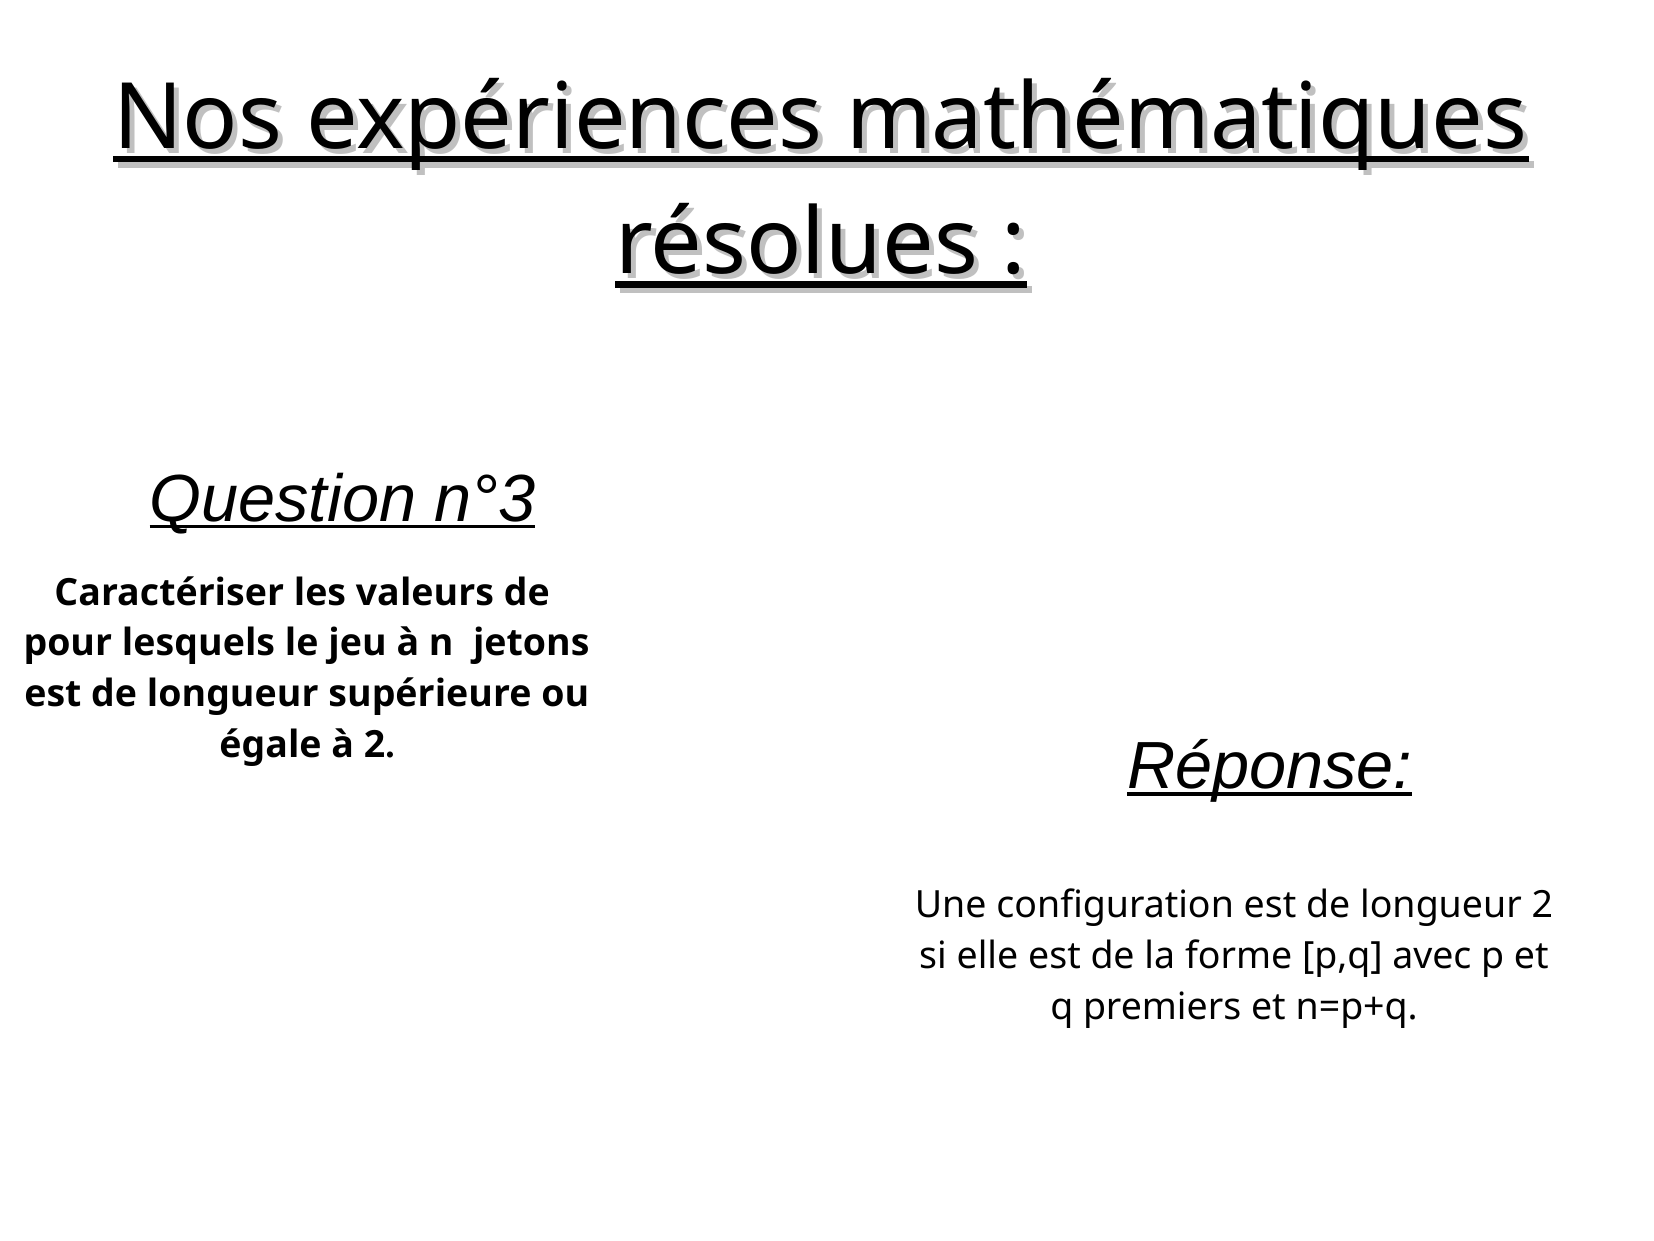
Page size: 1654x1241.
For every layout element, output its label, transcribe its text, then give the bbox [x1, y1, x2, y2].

list Question n°3 Caractériser les valeurs de pour lesquels le jeu à n jetons est de longueur supérieure ou égale à 2. [11, 460, 603, 1180]
text_box Nos expériences mathématiques résolues : [70, 45, 1571, 308]
text_box Réponse: Une configuration est de longueur 2 si elle est de la forme [p,q] avec p et q premiers et n=p+q. [897, 720, 1571, 1241]
